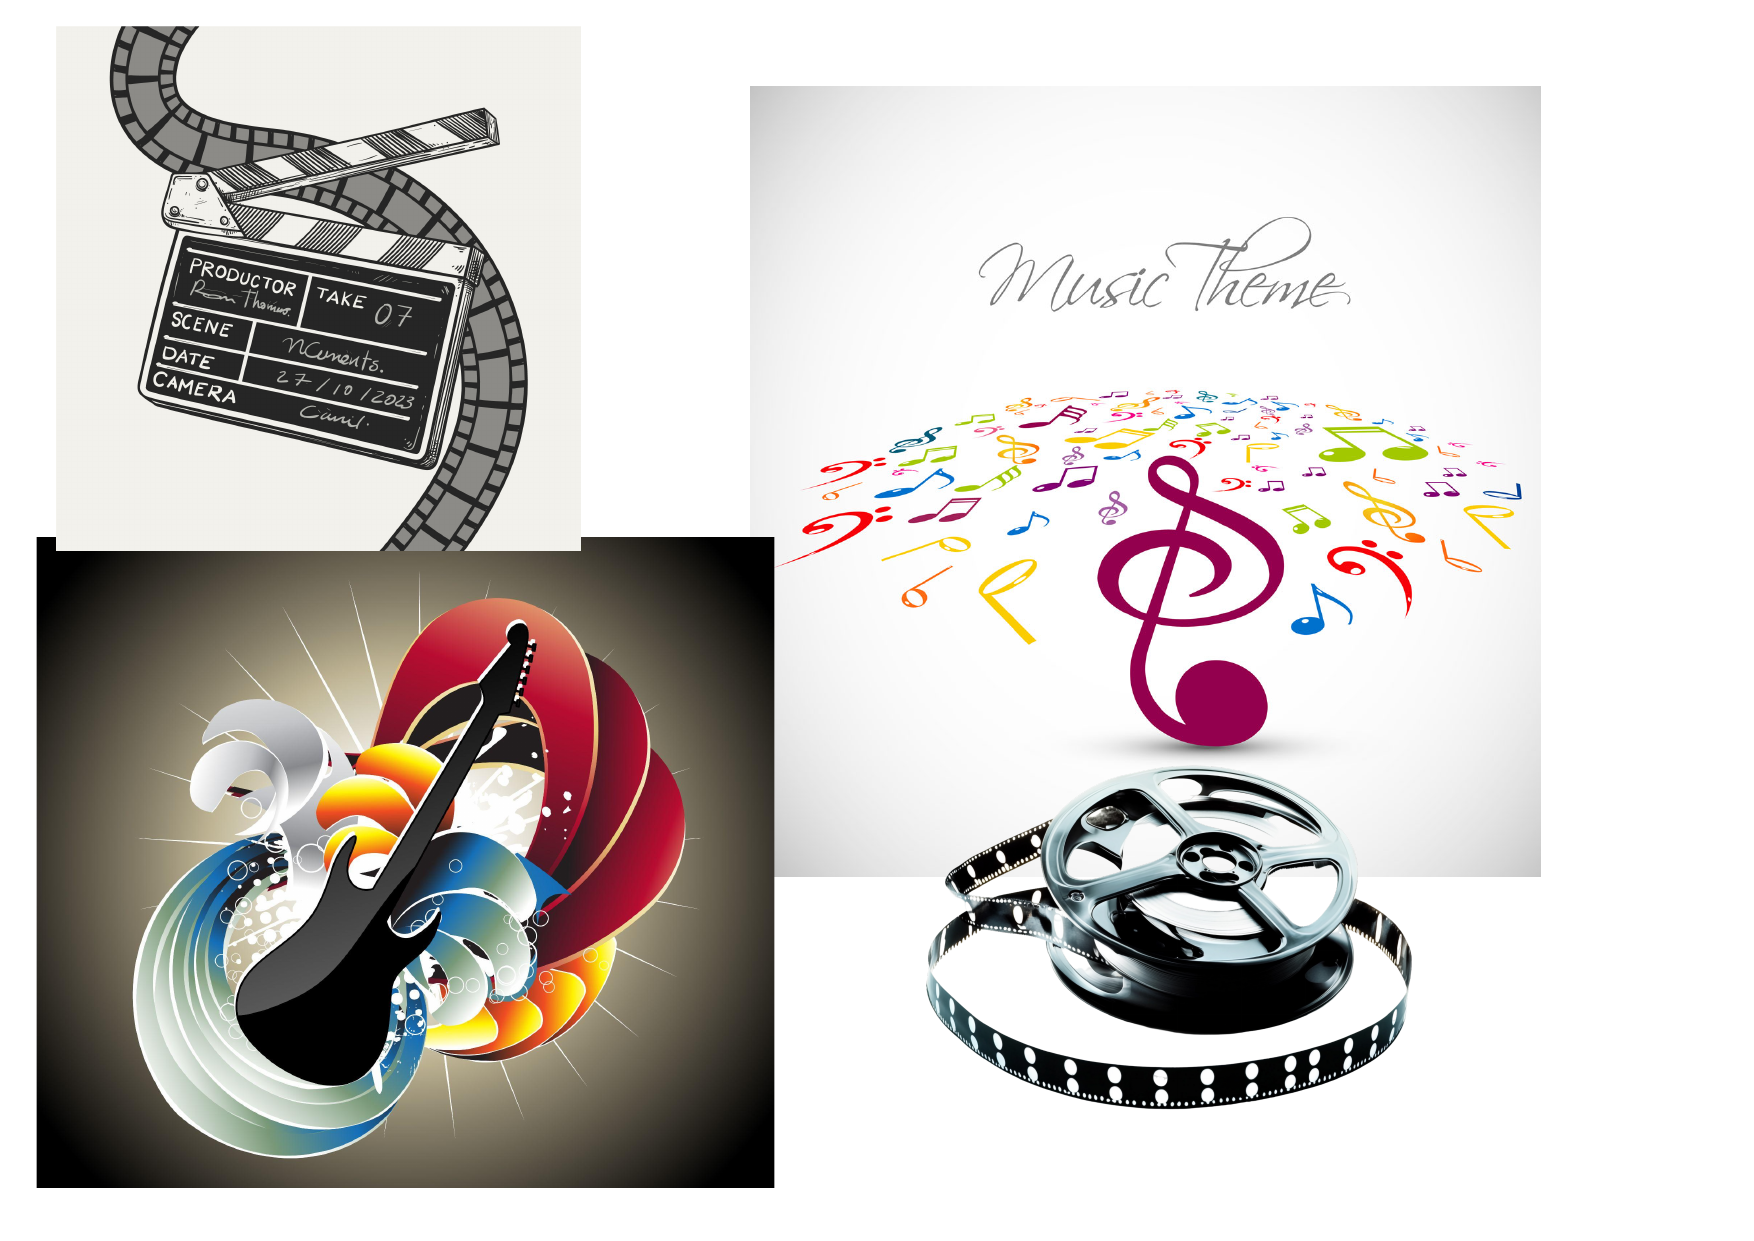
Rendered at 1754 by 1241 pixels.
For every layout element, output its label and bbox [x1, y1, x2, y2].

picture [36, 26, 1541, 1207]
